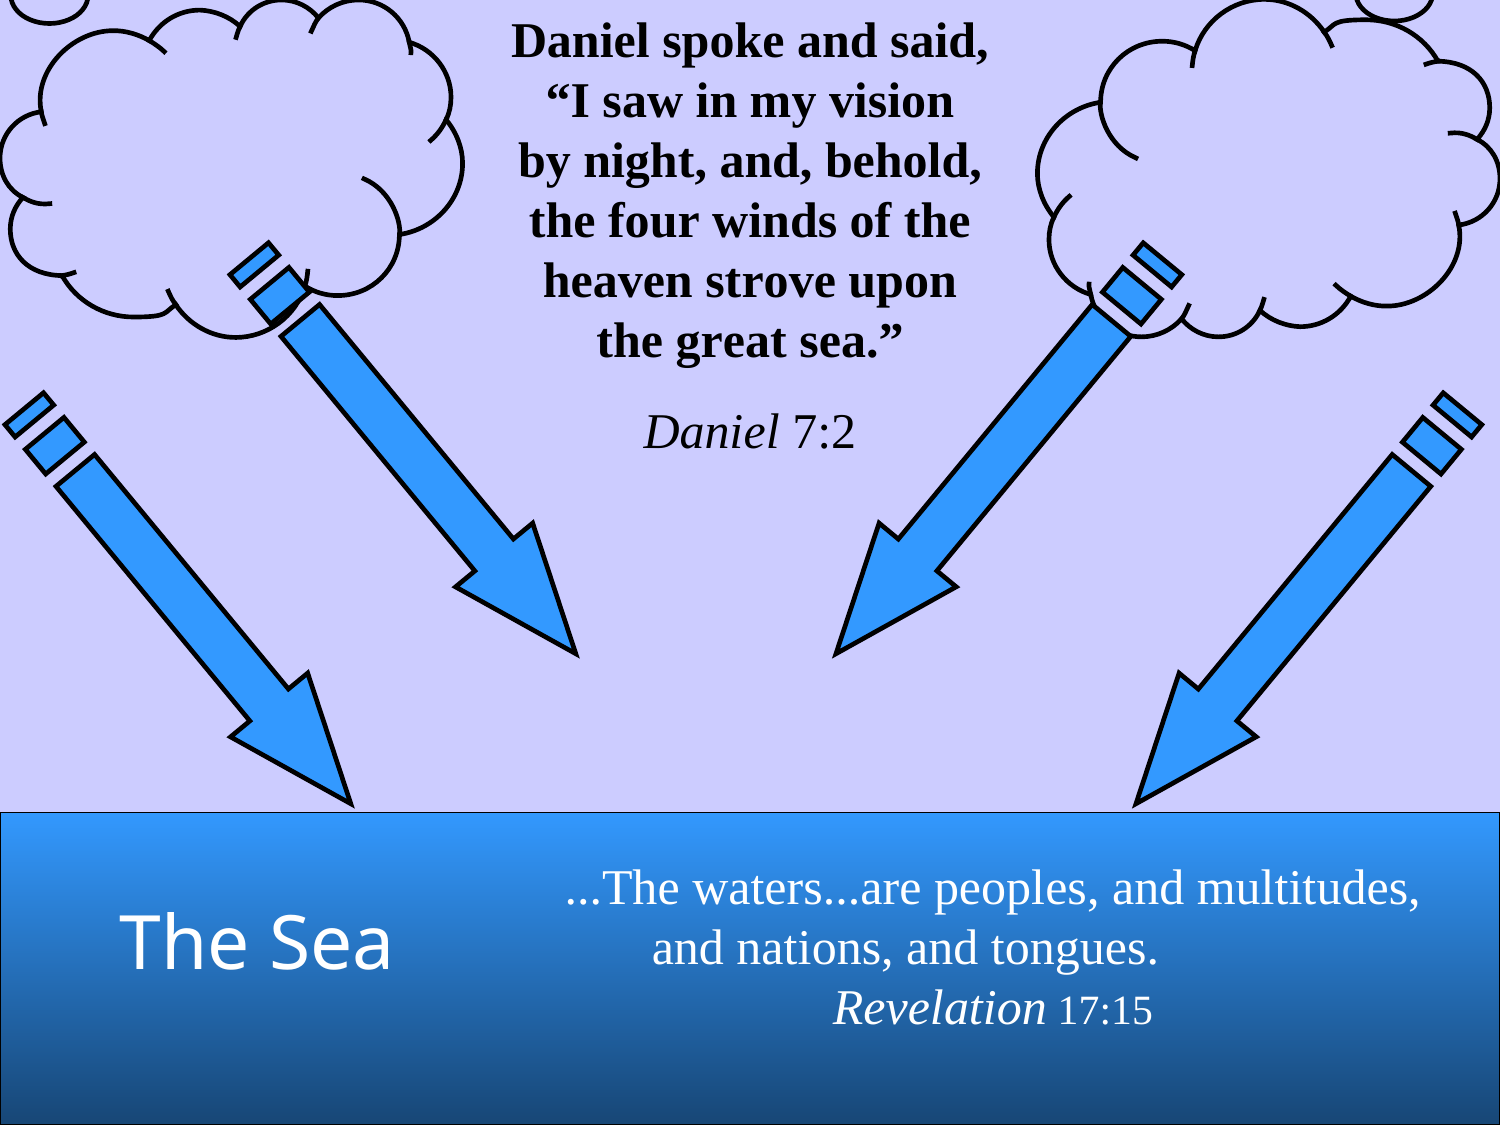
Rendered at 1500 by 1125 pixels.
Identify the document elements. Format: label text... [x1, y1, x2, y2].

text_box Daniel spoke and said, “I saw in my vision by night, and, behold, the four winds of the heaven strove upon the great sea.” Daniel 7:2 [437, 0, 1063, 467]
text_box The Sea [104, 887, 543, 993]
text_box [0, 0, 463, 338]
text_box [835, 0, 1500, 654]
text_box [1402, 417, 1462, 475]
text_box [4, 392, 54, 438]
text_box [25, 417, 85, 474]
text_box [0, 812, 1500, 1125]
text_box [280, 304, 576, 654]
text_box [11, 0, 88, 24]
text_box [1433, 392, 1482, 438]
text_box [1135, 454, 1431, 804]
text_box ...The waters...are peoples, and multitudes, and nations, and tongues. Revelation 17:15 [549, 846, 1441, 1042]
text_box [55, 454, 351, 804]
